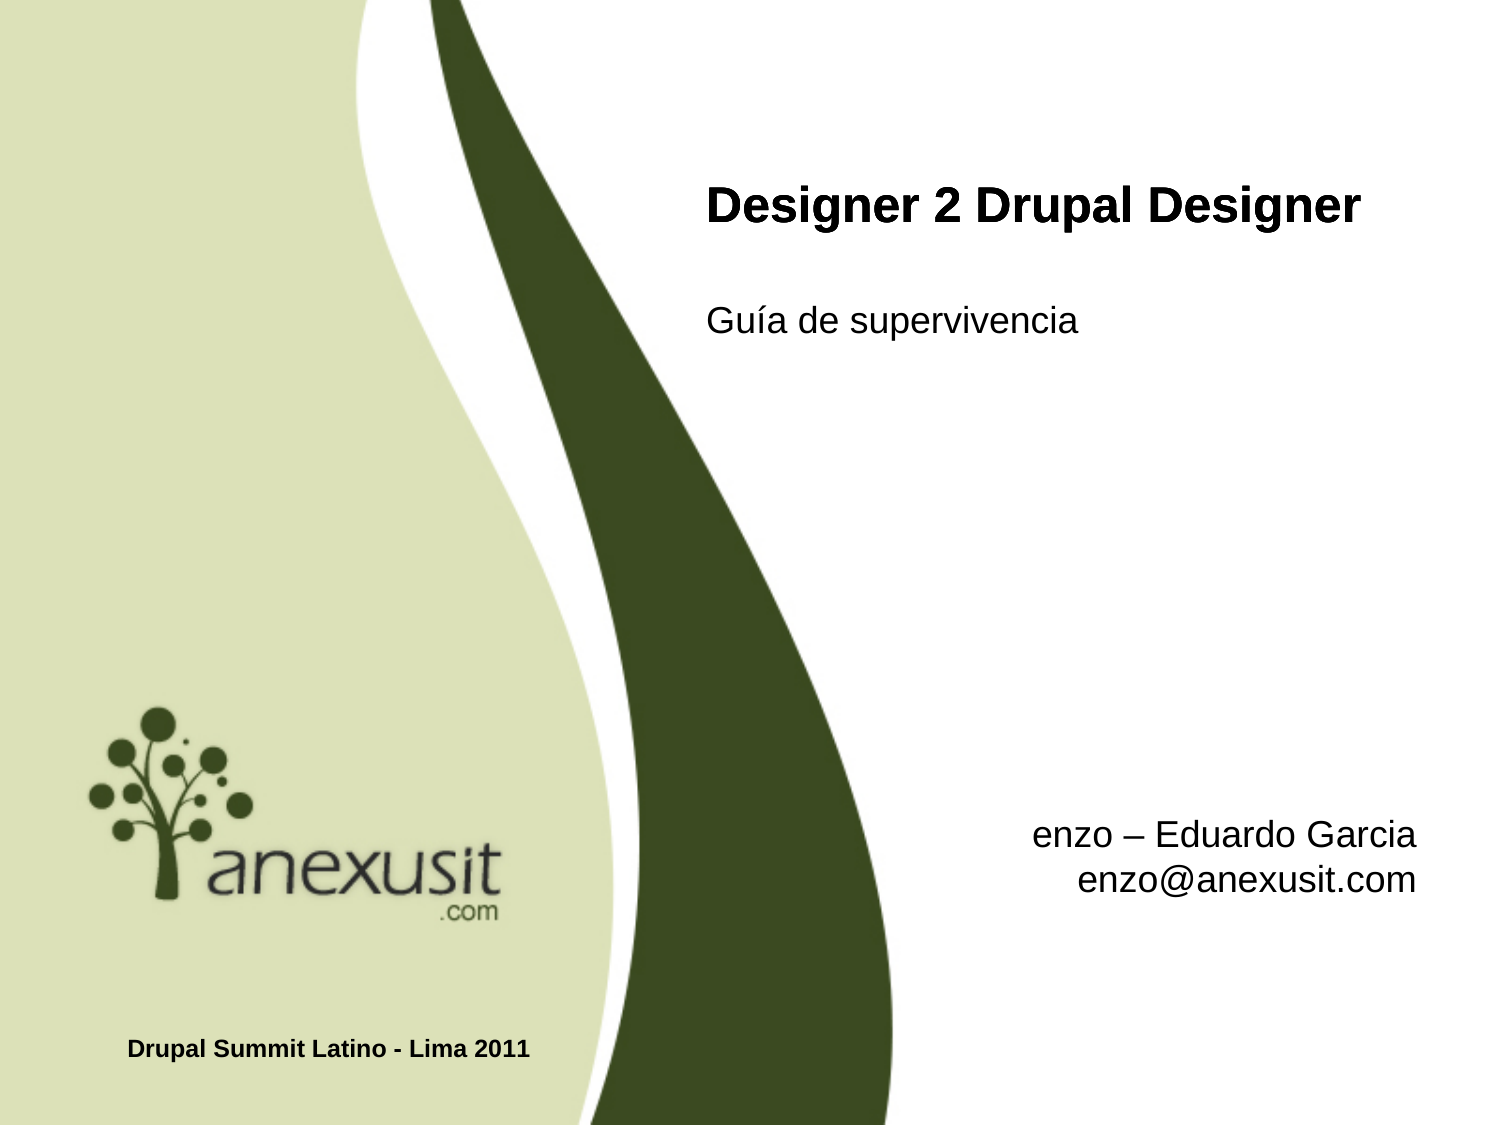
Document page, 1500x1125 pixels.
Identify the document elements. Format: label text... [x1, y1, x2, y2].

text_box Drupal Summit Latino - Lima 2011 [112, 1025, 1113, 1071]
picture [0, 0, 1500, 1125]
text_box Guía de supervivencia [691, 288, 1500, 577]
text_box Designer 2 Drupal Designer [691, 138, 1388, 327]
text_box enzo – Eduardo Garcia enzo@anexusit.com [1017, 802, 1433, 908]
